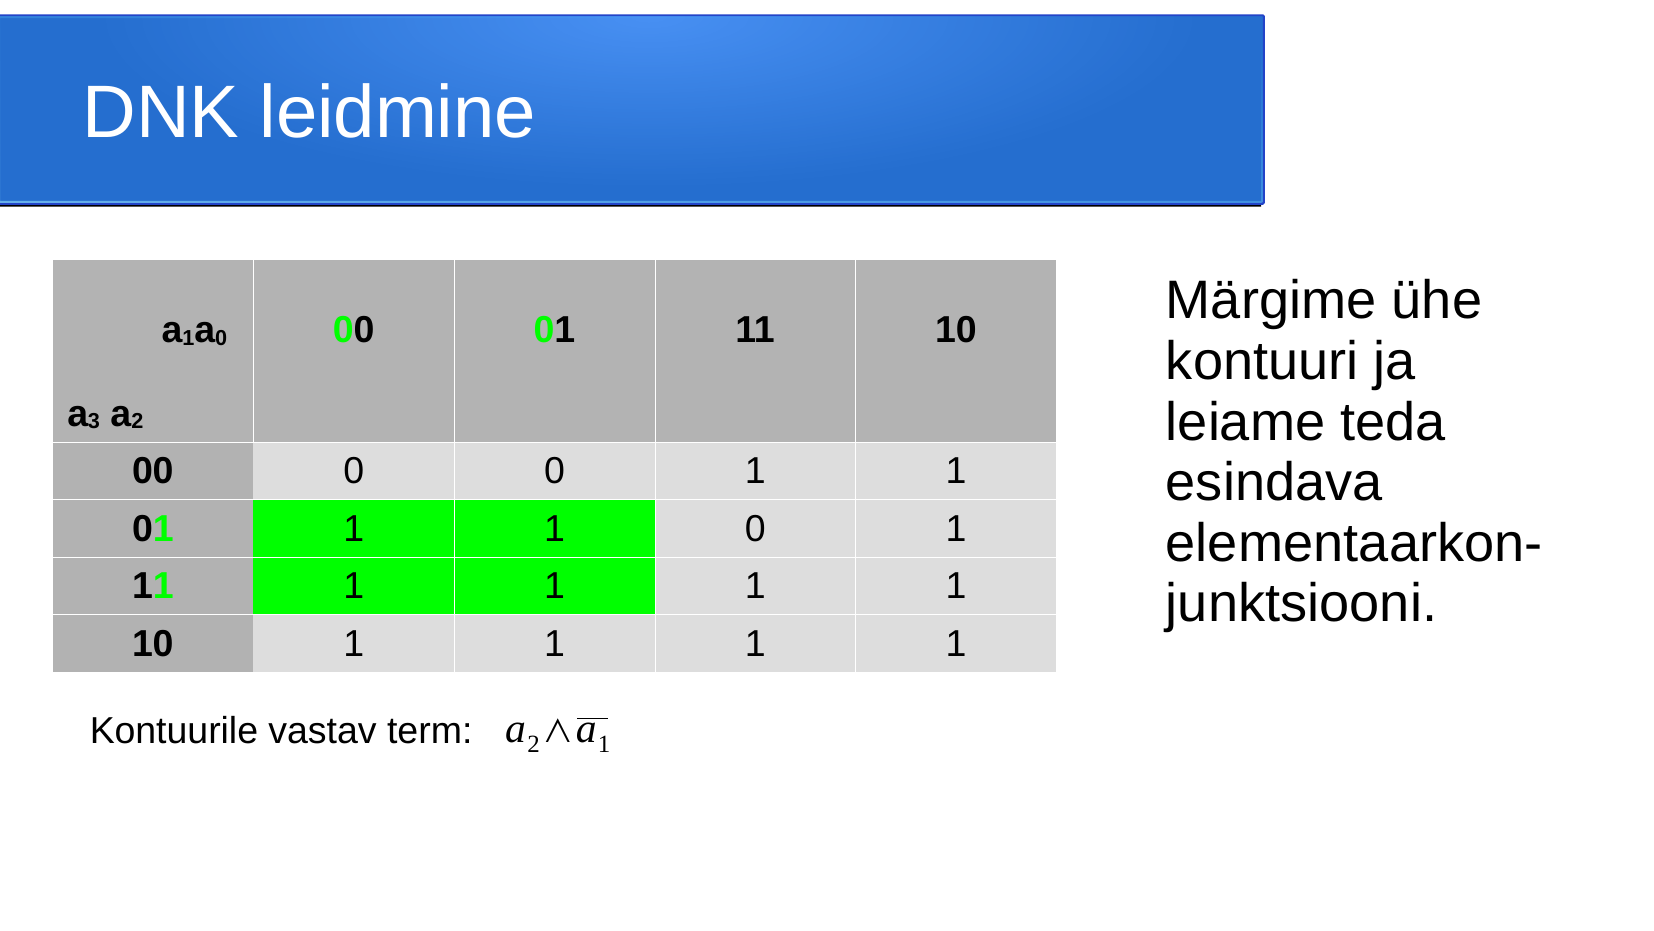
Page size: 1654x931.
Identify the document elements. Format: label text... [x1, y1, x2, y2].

table_header 00 [254, 260, 454, 442]
table_header a1a0 a3 a2 [53, 260, 253, 442]
table_cell 1 [455, 500, 655, 557]
table_cell 11 [53, 558, 253, 614]
table_cell 0 [455, 443, 655, 499]
table_cell 0 [656, 500, 855, 557]
table_cell 1 [856, 443, 1056, 499]
table_header 11 [656, 260, 855, 442]
table_cell 1 [455, 558, 655, 614]
table_cell 1 [656, 558, 855, 614]
table_cell 10 [53, 615, 253, 672]
table_header 10 [856, 260, 1056, 442]
table_cell 1 [656, 443, 855, 499]
table_cell 1 [253, 558, 454, 614]
chart [499, 705, 616, 758]
table_header 01 [455, 260, 655, 442]
text_box Kontuurile vastav term: [75, 701, 515, 759]
table_cell 1 [656, 615, 855, 672]
table_cell 1 [856, 558, 1056, 614]
list Märgime ühe kontuuri ja leiame teda esindava elementaarkon-junktsiooni. [1095, 270, 1571, 764]
title DNK leidmine [82, 35, 1235, 189]
table_cell 1 [253, 615, 454, 672]
table_cell 00 [53, 443, 253, 499]
table_cell 1 [856, 615, 1056, 672]
table_cell 01 [53, 500, 253, 557]
table_cell 1 [253, 500, 454, 557]
table_cell 1 [856, 500, 1056, 557]
table_cell 0 [253, 443, 454, 499]
table_cell 1 [455, 615, 655, 672]
